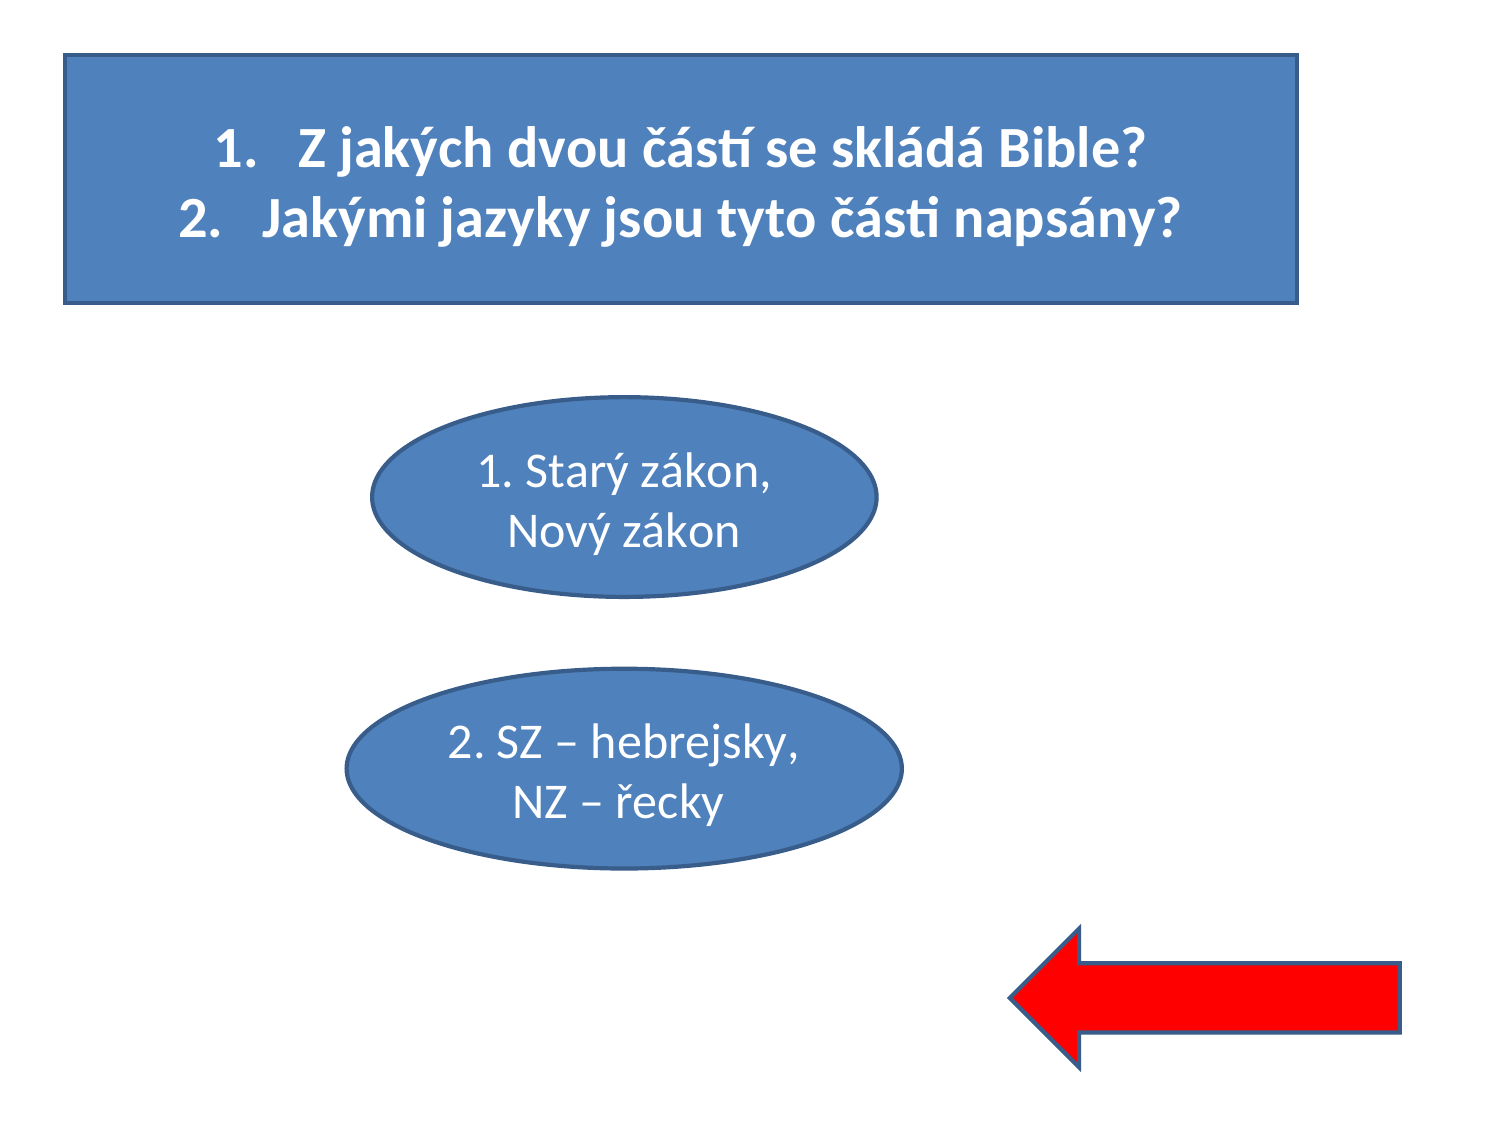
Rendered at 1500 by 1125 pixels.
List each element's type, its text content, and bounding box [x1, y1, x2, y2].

text_box [1009, 928, 1400, 1068]
text_box 1. Starý zákon, Nový zákon [372, 397, 877, 597]
text_box Z jakých dvou částí se skládá Bible? Jakými jazyky jsou tyto části napsány? [64, 54, 1297, 303]
text_box 2. SZ – hebrejsky, NZ – řecky [346, 668, 902, 869]
